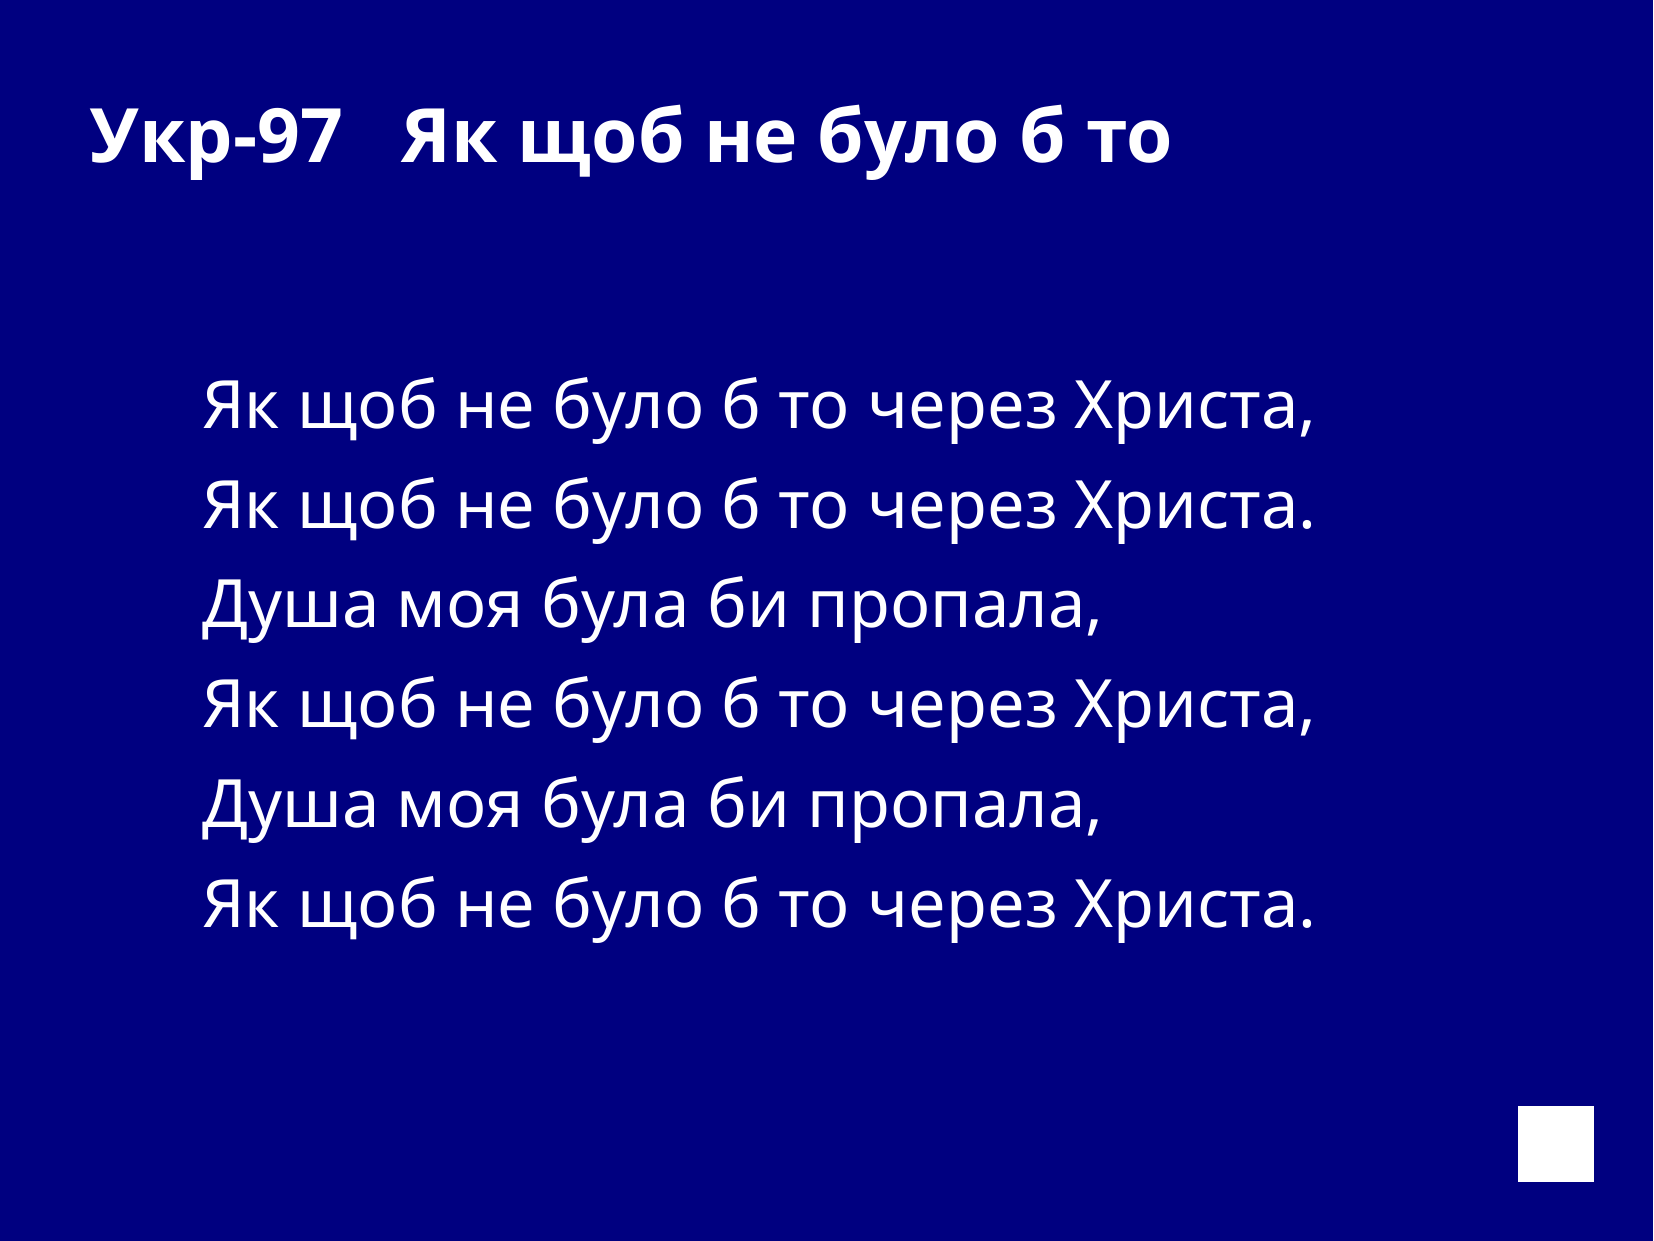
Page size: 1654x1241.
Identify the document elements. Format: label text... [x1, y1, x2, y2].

text_box [1518, 1106, 1594, 1182]
text_box Як щоб не було б то через Христа, Як щоб не було б то через Христа. Душа моя була би пропала, Як щоб не було б то через Христа, Душа моя була би пропала, Як щоб не було б то через Христа. [75, 188, 1576, 1163]
text_box Укр-97 Як щоб не було б то [75, 75, 1576, 188]
